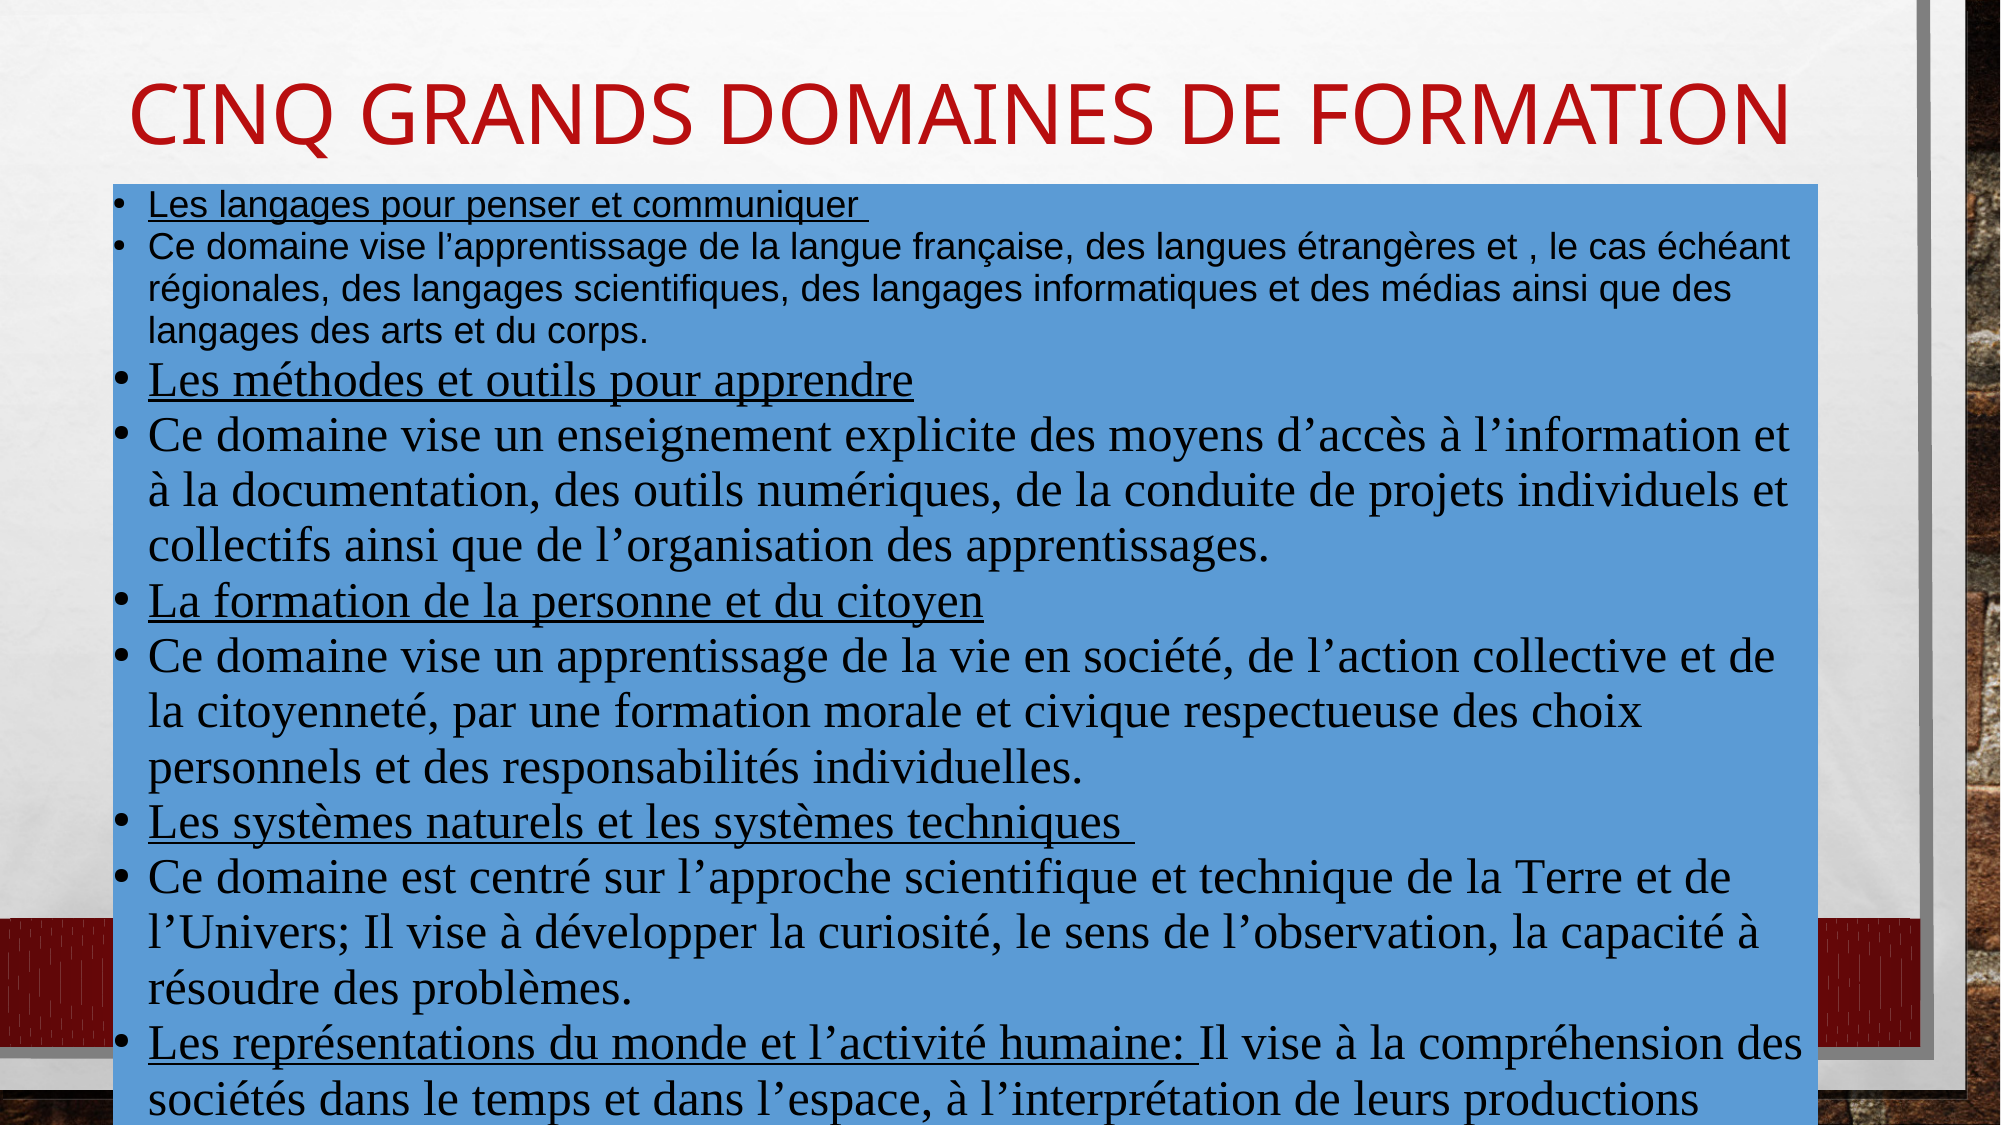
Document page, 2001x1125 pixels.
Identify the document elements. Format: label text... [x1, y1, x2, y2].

table_cell Les représentations du monde et l’activité humaine: Il vise à la compréhension des sociétés dans le temps et dans l’espace, à l’interprétation de leurs productions culturelles et à la connaissance du monde social contemporain. [113, 1015, 1818, 1125]
title Cinq grands domaines de formation [112, 24, 1819, 211]
table_cell Les systèmes naturels et les systèmes techniques Ce domaine est centré sur l’approche scientifique et technique de la Terre et de l’Univers; Il vise à développer la curiosité, le sens de l’observation, la capacité à résoudre des problèmes. [113, 794, 1818, 1015]
table_cell La formation de la personne et du citoyen Ce domaine vise un apprentissage de la vie en société, de l’action collective et de la citoyenneté, par une formation morale et civique respectueuse des choix personnels et des responsabilités individuelles. [113, 573, 1818, 794]
table_cell Les méthodes et outils pour apprendre Ce domaine vise un enseignement explicite des moyens d’accès à l’information et à la documentation, des outils numériques, de la conduite de projets individuels et collectifs ainsi que de l’organisation des apprentissages. [113, 352, 1818, 573]
table_header Les langages pour penser et communiquer Ce domaine vise l’apprentissage de la langue française, des langues étrangères et , le cas échéant régionales, des langages scientifiques, des langages informatiques et des médias ainsi que des langages des arts et du corps. [113, 184, 1818, 352]
